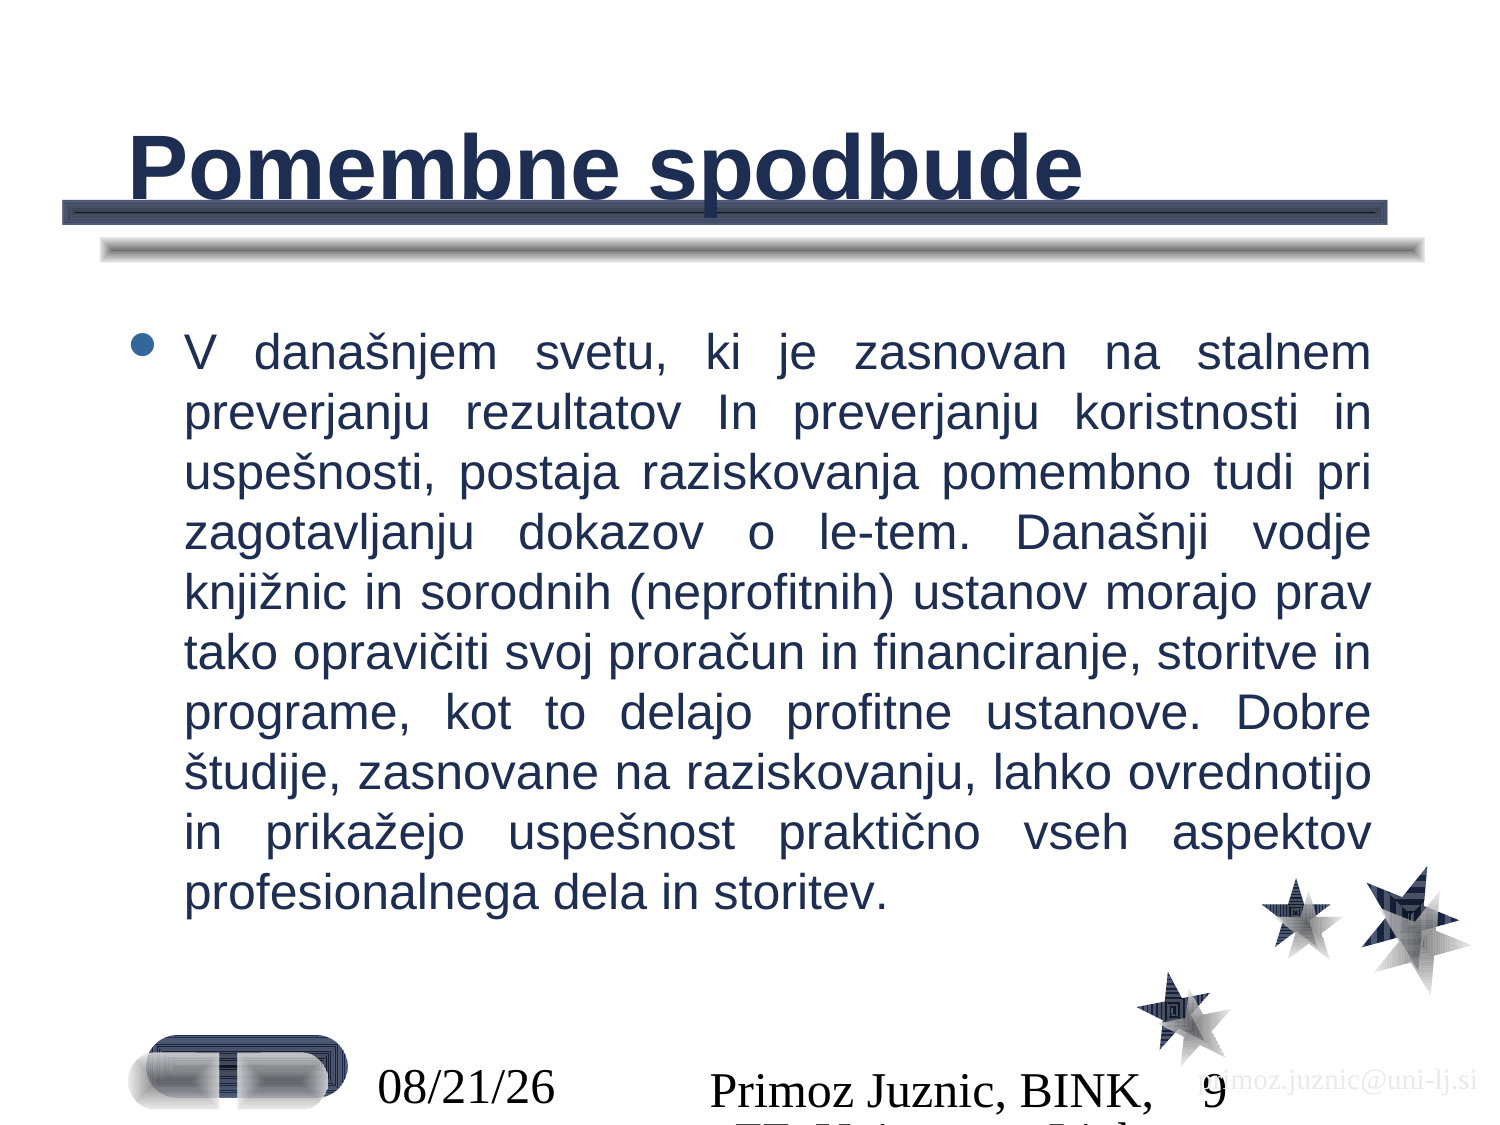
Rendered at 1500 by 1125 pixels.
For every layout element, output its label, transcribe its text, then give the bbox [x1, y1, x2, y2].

title Pomembne spodbude [112, 37, 1388, 225]
list V današnjem svetu, ki je zasnovan na stalnem preverjanju rezultatov In preverjanju koristnosti in uspešnosti, postaja raziskovanja pomembno tudi pri zagotavljanju dokazov o le-tem. Današnji vodje knjižnic in sorodnih (neprofitnih) ustanov morajo prav tako opravičiti svoj proračun in financiranje, storitve in programe, kot to delajo profitne ustanove. Dobre študije, zasnovane na raziskovanju, lahko ovrednotijo in prikažejo uspešnost praktično vseh aspektov profesionalnega dela in storitev. [112, 312, 1388, 988]
